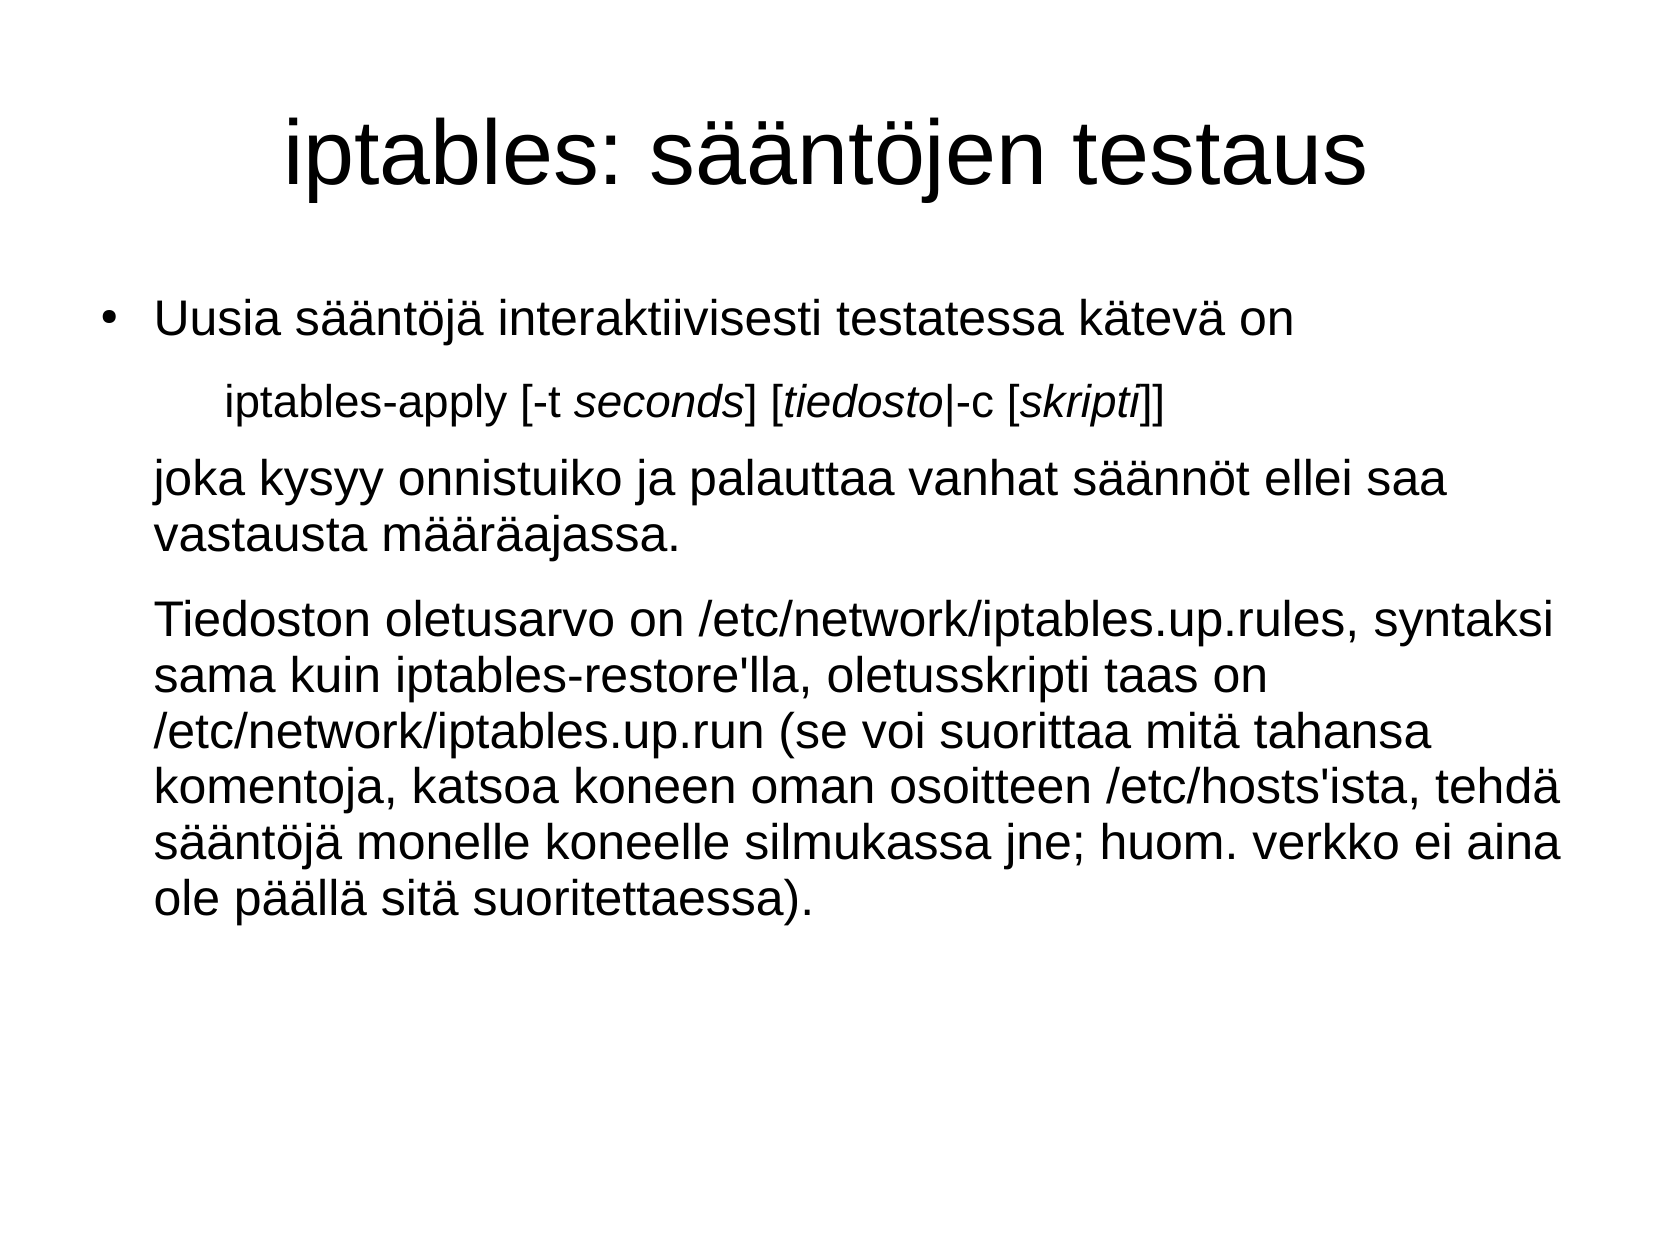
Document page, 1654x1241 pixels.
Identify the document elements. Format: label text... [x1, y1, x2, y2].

list Uusia sääntöjä interaktiivisesti testatessa kätevä on iptables-apply [-t seconds] [tiedosto|-c [skripti]] joka kysyy onnistuiko ja palauttaa vanhat säännöt ellei saa vastausta määräajassa. Tiedoston oletusarvo on /etc/network/iptables.up.rules, syntaksi sama kuin iptables-restore'lla, oletusskripti taas on /etc/network/iptables.up.run (se voi suorittaa mitä tahansa komentoja, katsoa koneen oman osoitteen /etc/hosts'ista, tehdä sääntöjä monelle koneelle silmukassa jne; huom. verkko ei aina ole päällä sitä suoritettaessa). [82, 290, 1571, 1010]
title iptables: sääntöjen testaus [82, 49, 1571, 257]
